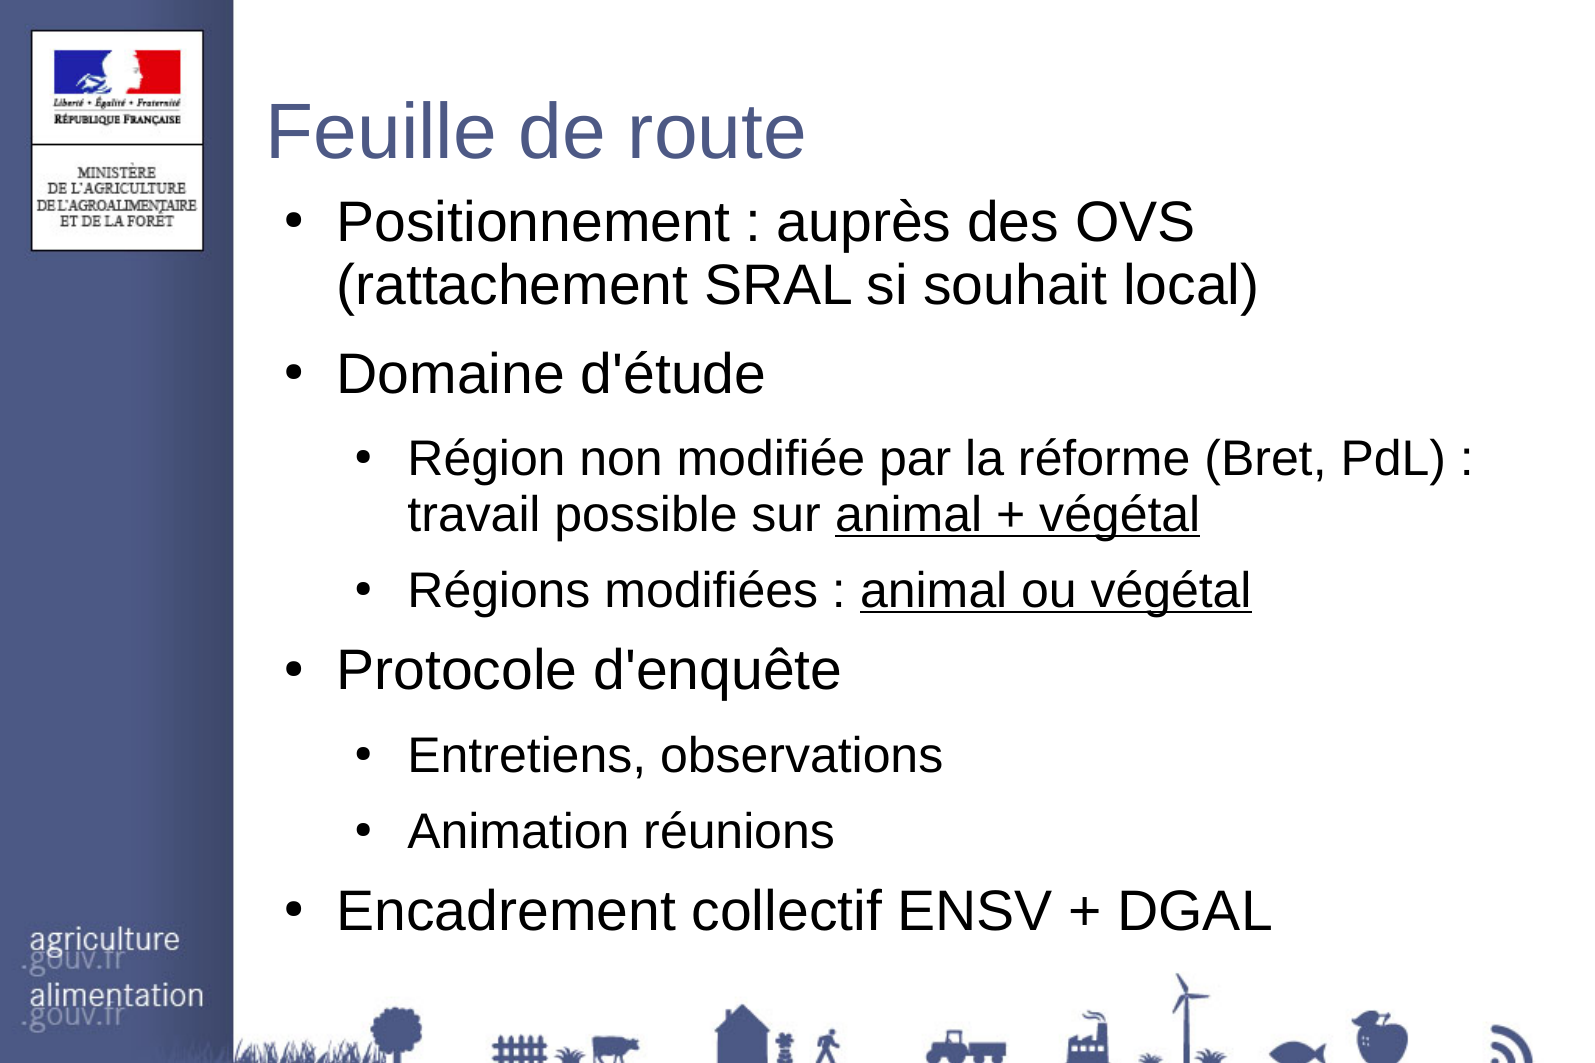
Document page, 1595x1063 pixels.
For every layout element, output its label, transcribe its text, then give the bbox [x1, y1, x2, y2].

list Positionnement : auprès des OVS (rattachement SRAL si souhait local) Domaine d'étude Région non modifiée par la réforme (Bret, PdL) : travail possible sur animal + végétal Régions modifiées : animal ou végétal Protocole d'enquête Entretiens, observations Animation réunions Encadrement collectif ENSV + DGAL [265, 189, 1536, 942]
picture [0, 0, 1595, 1063]
title Feuille de route [265, 42, 1536, 189]
